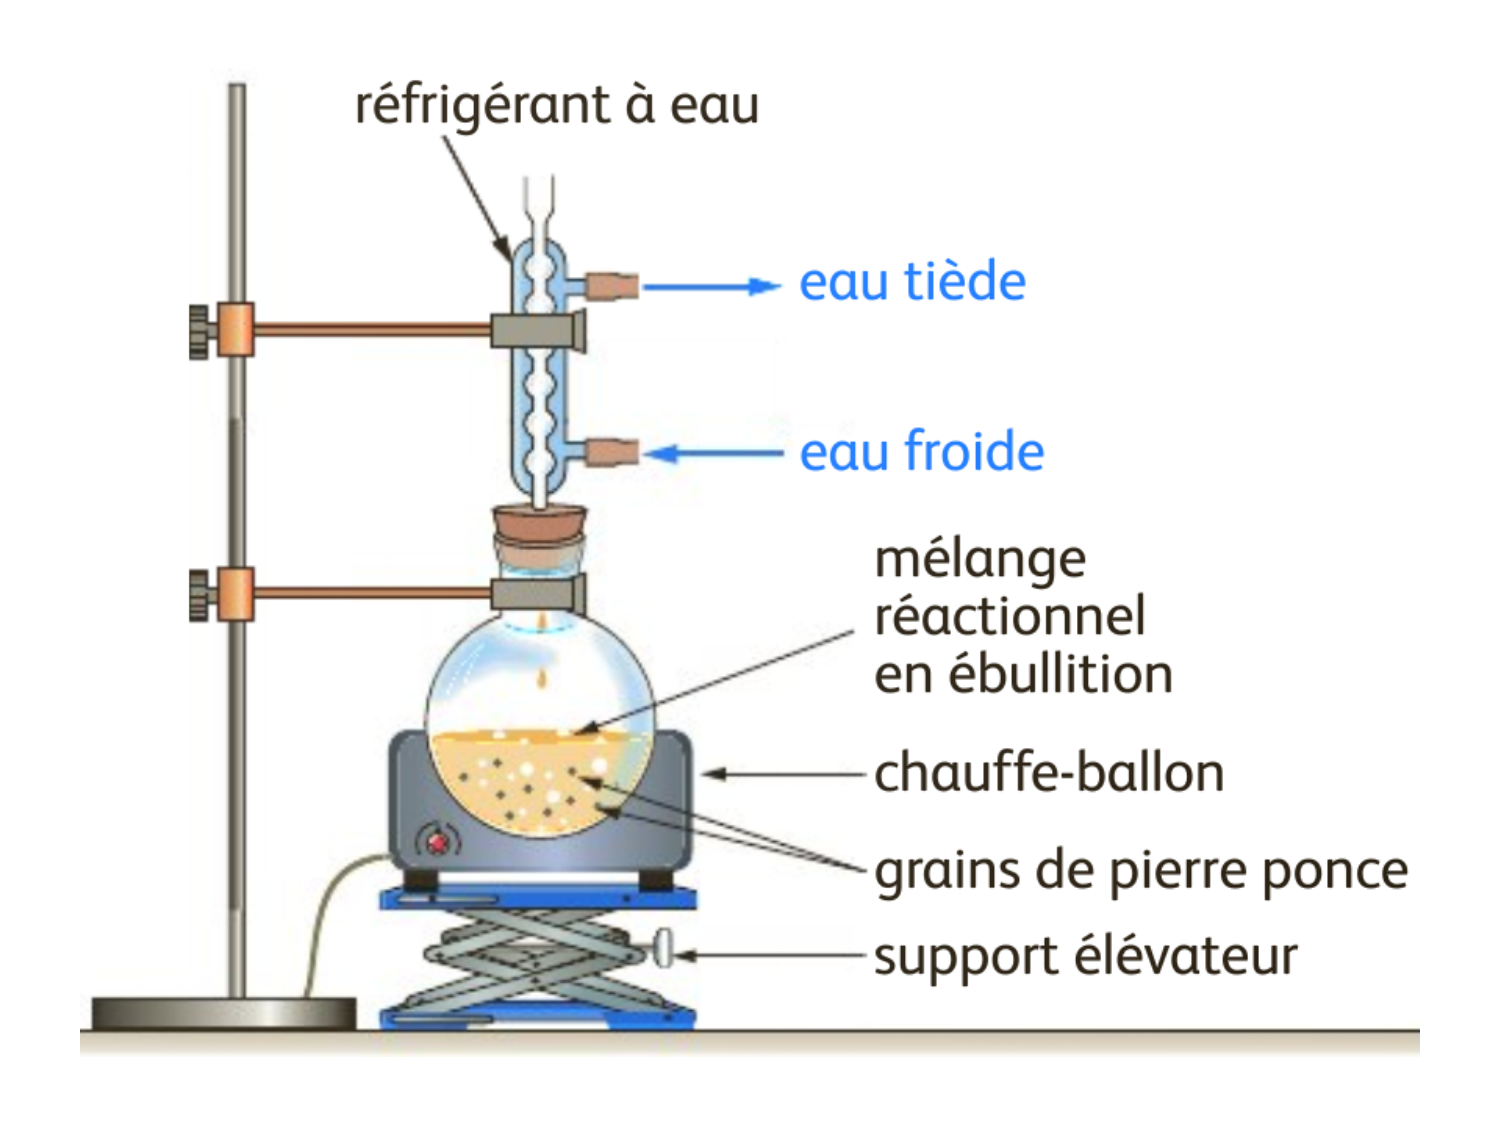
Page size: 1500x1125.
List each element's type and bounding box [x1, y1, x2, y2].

picture [80, 68, 1420, 1057]
